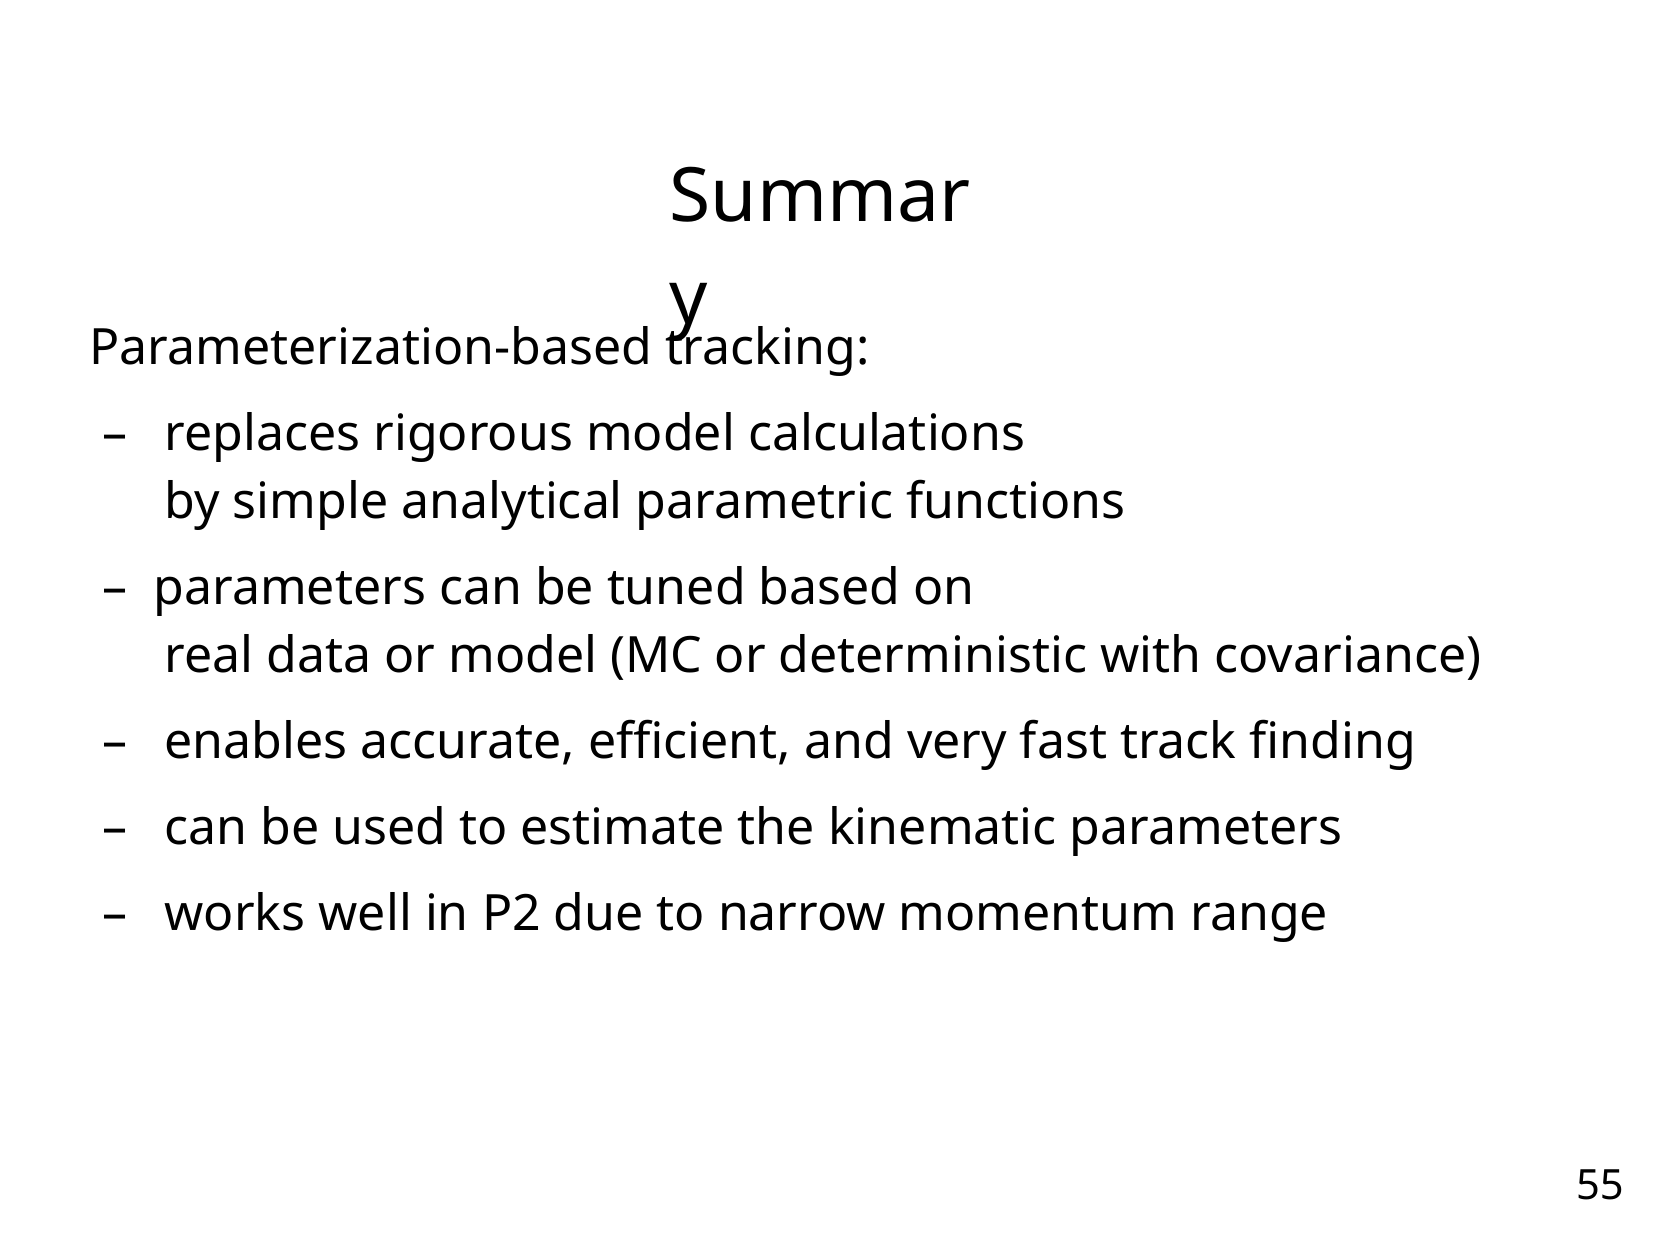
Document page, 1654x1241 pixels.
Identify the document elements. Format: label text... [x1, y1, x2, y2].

text_box Parameterization-based tracking: – replaces rigorous model calculations by simple analytical parametric functions – parameters can be tuned based on real data or model (MC or deterministic with covariance) – enables accurate, efficient, and very fast track finding – can be used to estimate the kinematic parameters – works well in P2 due to narrow momentum range [0, 303, 1654, 1241]
text_box Summary [654, 133, 1014, 250]
